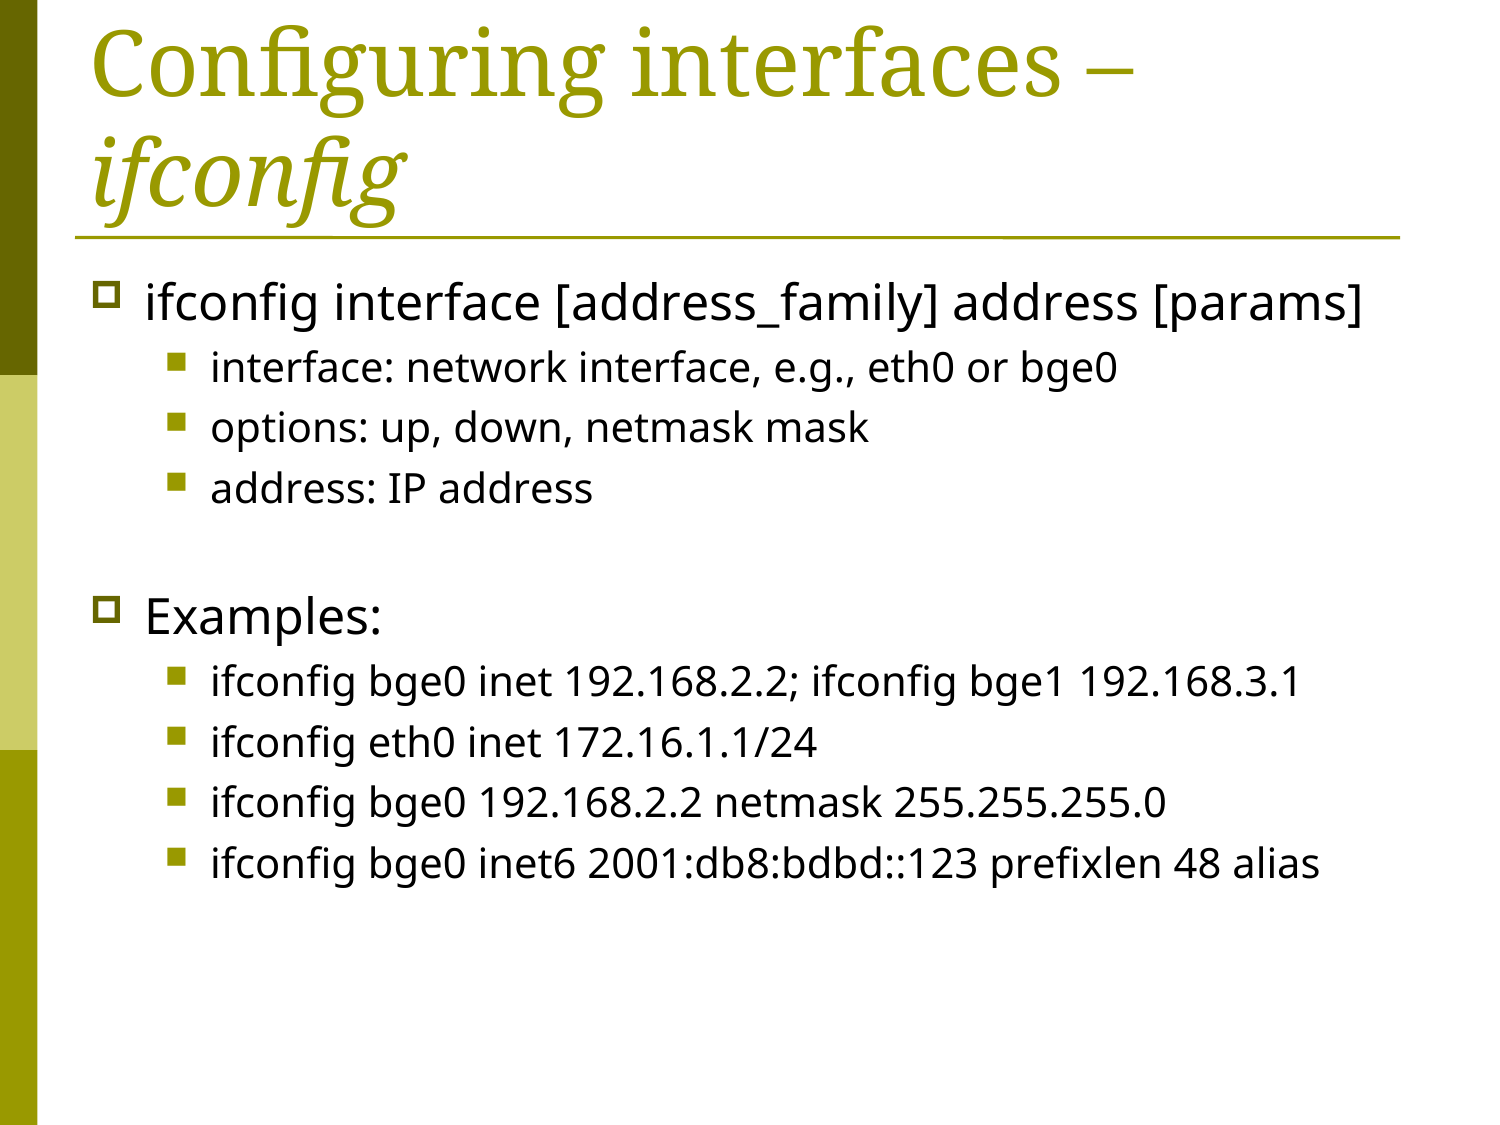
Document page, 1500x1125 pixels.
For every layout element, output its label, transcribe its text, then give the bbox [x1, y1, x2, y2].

list ifconfig interface [address_family] address [params] interface: network interface, e.g., eth0 or bge0 options: up, down, netmask mask address: IP address Examples: ifconfig bge0 inet 192.168.2.2; ifconfig bge1 192.168.3.1 ifconfig eth0 inet 172.16.1.1/24 ifconfig bge0 192.168.2.2 netmask 255.255.255.0 ifconfig bge0 inet6 2001:db8:bdbd::123 prefixlen 48 alias [74, 262, 1475, 1006]
title Configuring interfaces – ifconfig [75, 0, 1426, 233]
